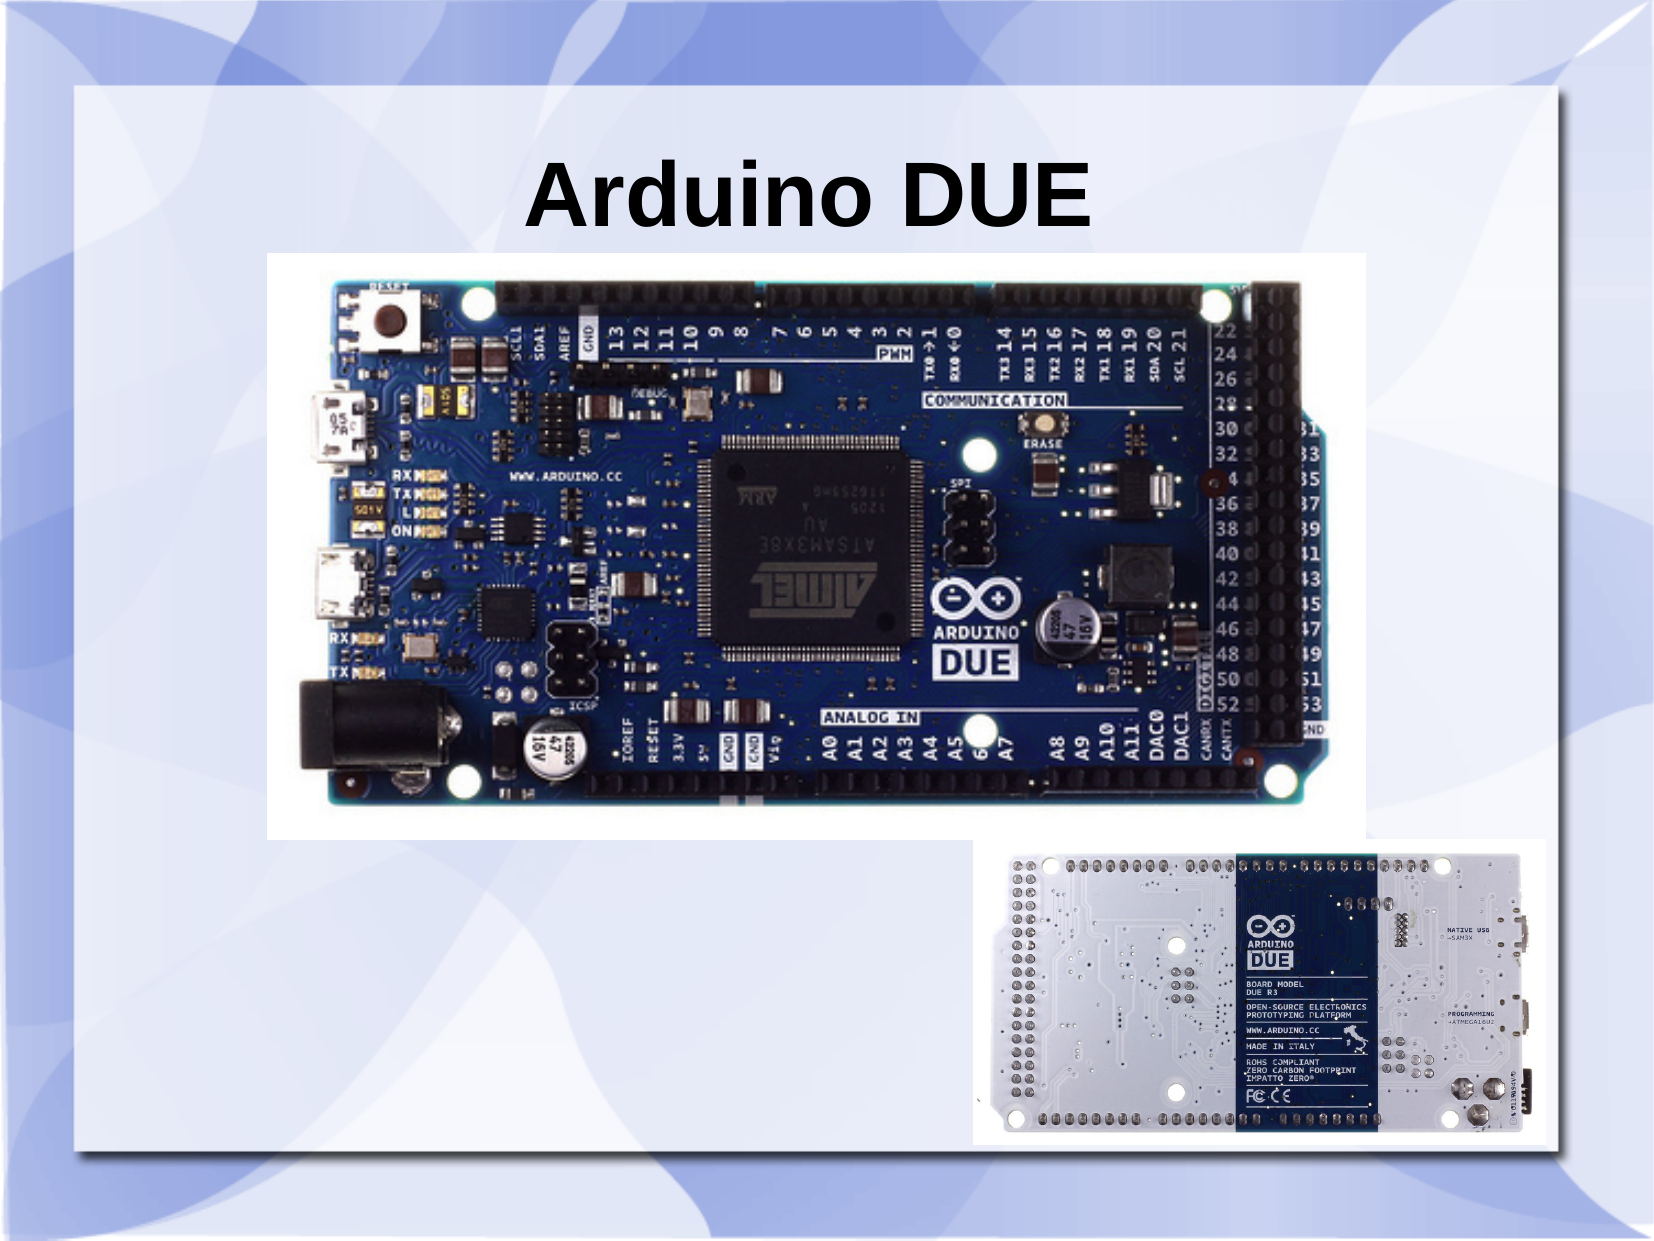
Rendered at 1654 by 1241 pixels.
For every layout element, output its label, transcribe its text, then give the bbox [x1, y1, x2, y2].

picture [0, 0, 1654, 1241]
title Arduino DUE [82, 90, 1536, 298]
